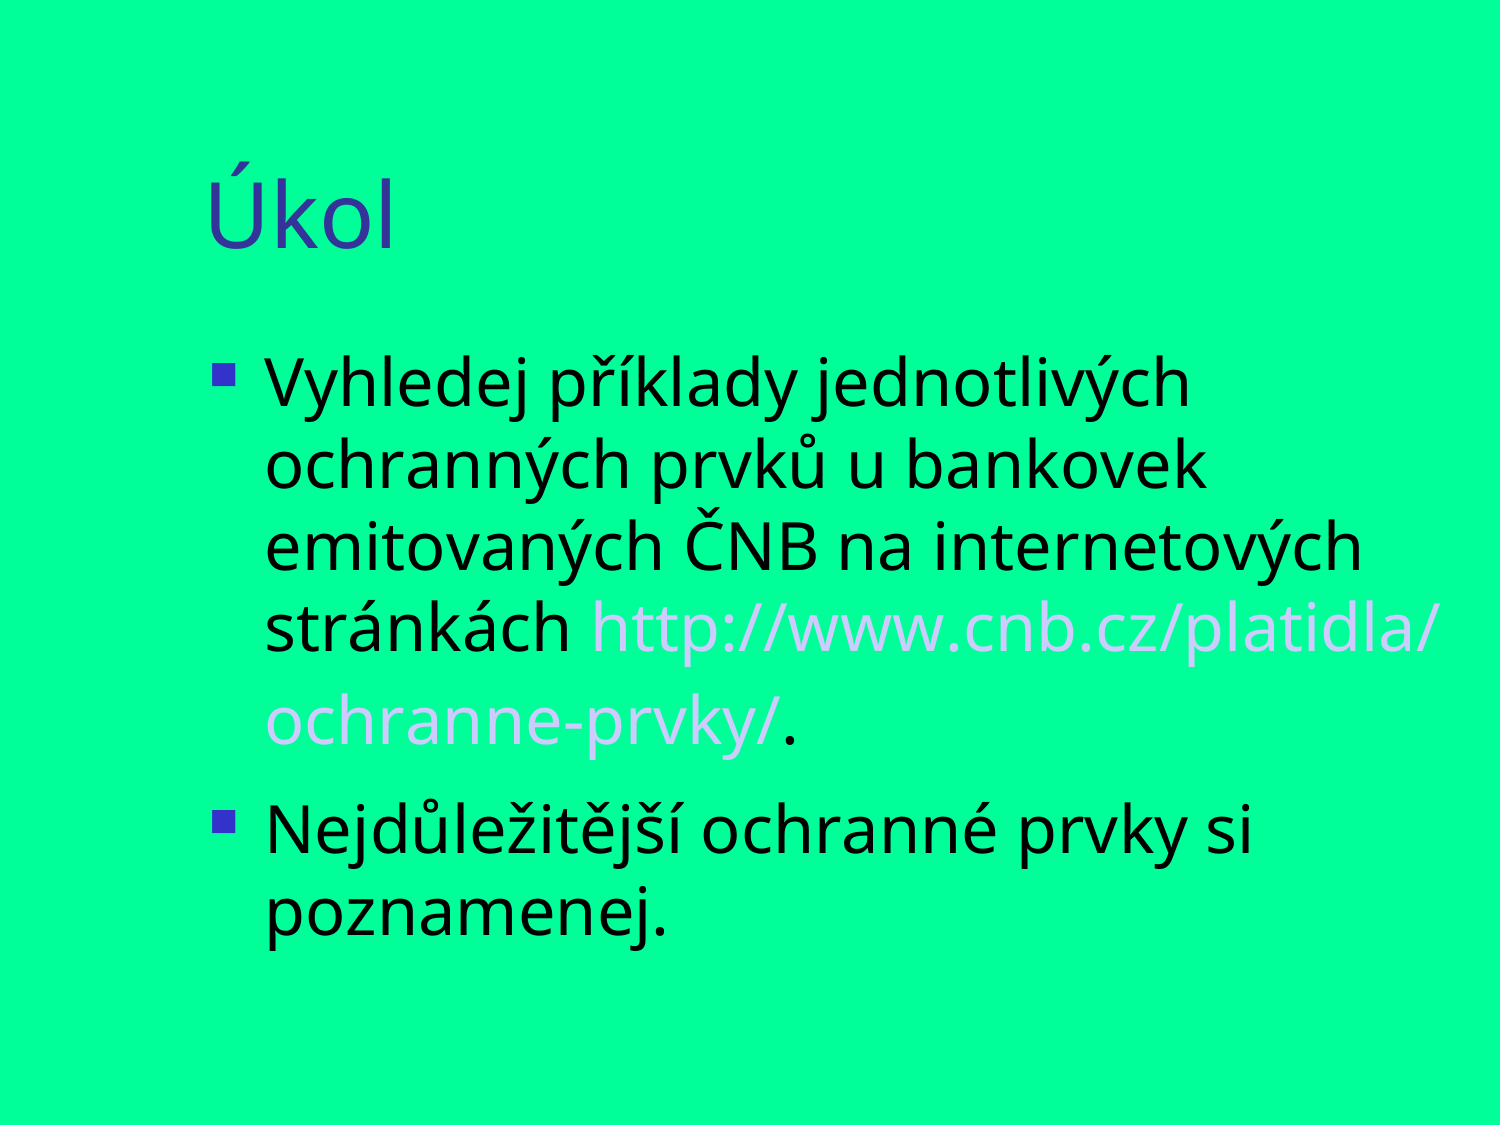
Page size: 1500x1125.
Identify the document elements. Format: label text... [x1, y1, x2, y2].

title Úkol [188, 35, 1467, 276]
list Vyhledej příklady jednotlivých ochranných prvků u bankovek emitovaných ČNB na internetových stránkách http://www.cnb.cz/platidla/ochranne-prvky/. Nejdůležitější ochranné prvky si poznamenej. [193, 331, 1469, 1032]
